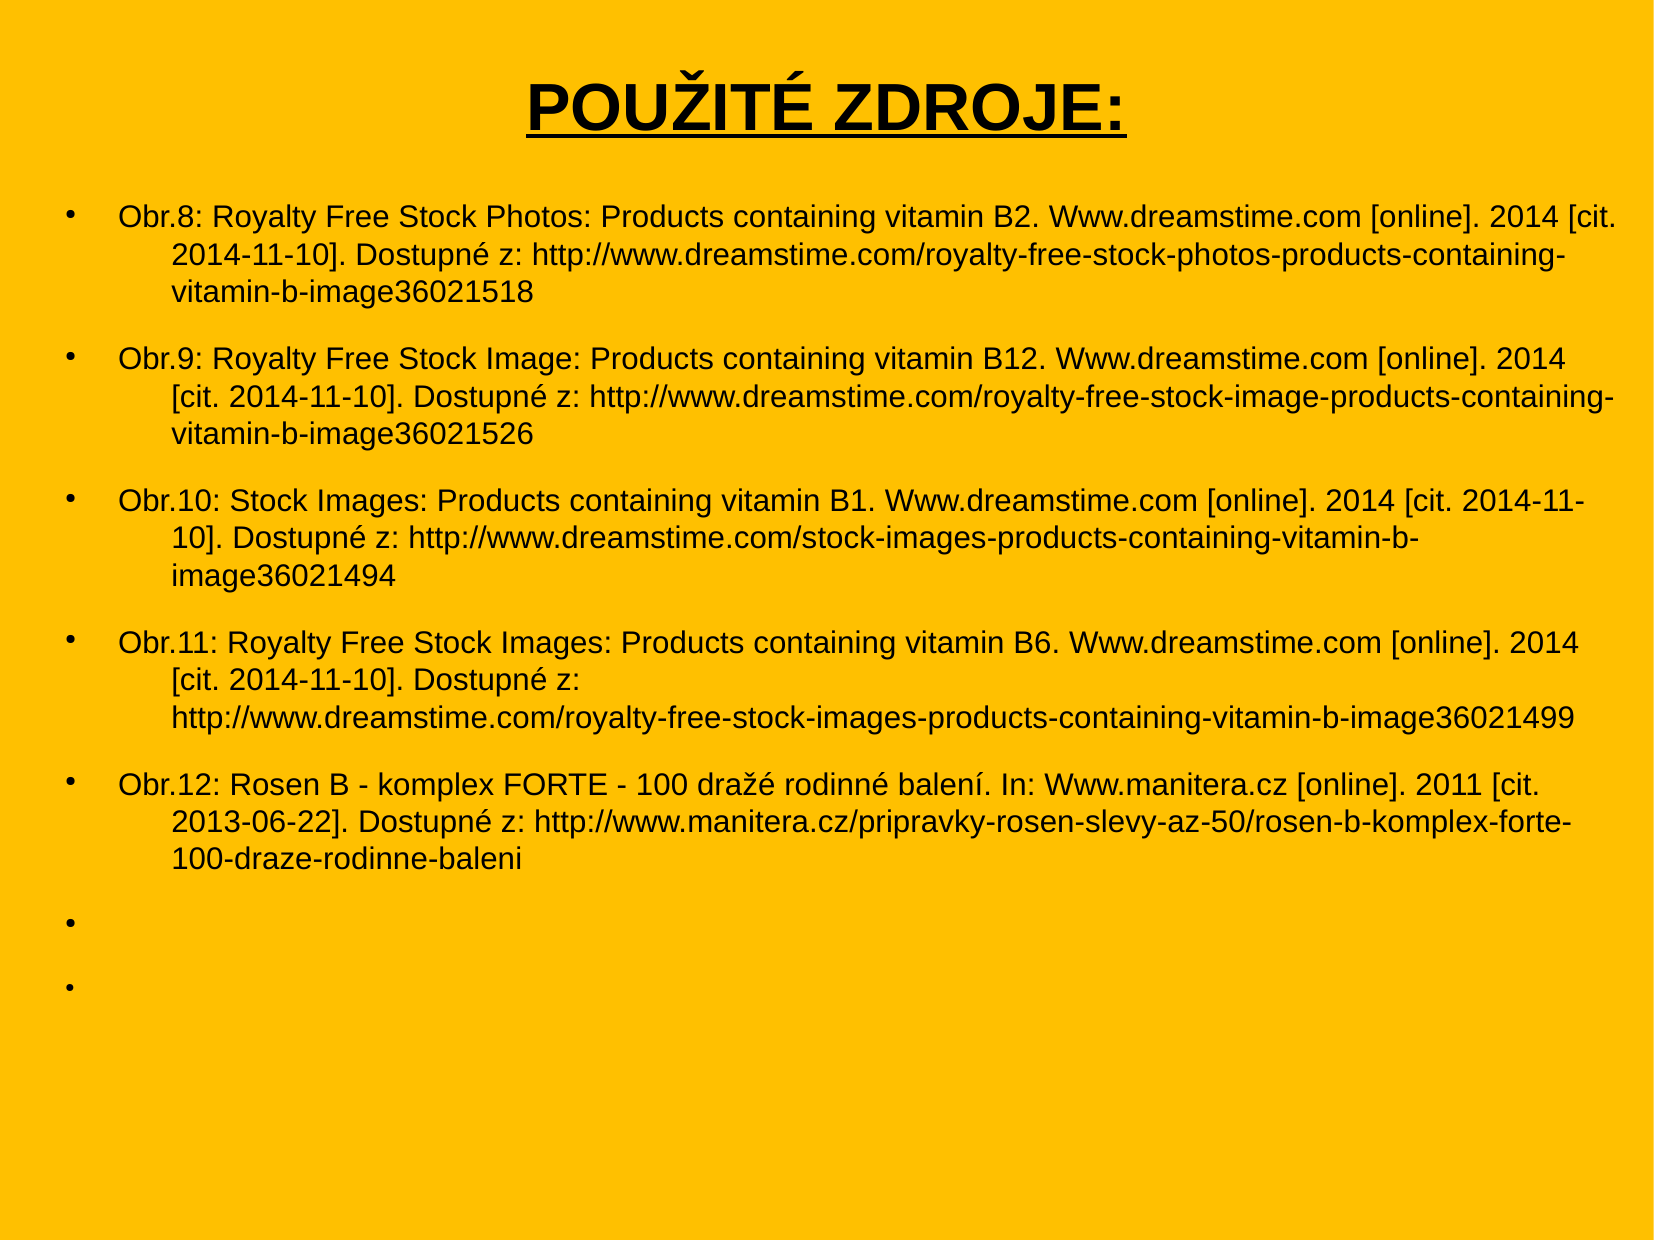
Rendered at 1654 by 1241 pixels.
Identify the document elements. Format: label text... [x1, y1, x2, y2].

title POUŽITÉ ZDROJE: [82, 0, 1571, 196]
list Obr.8: Royalty Free Stock Photos: Products containing vitamin B2. Www.dreamstime.com [online]. 2014 [cit. 2014-11-10]. Dostupné z: http://www.dreamstime.com/royalty-free-stock-photos-products-containing-vitamin-b-image36021518 Obr.9: Royalty Free Stock Image: Products containing vitamin B12. Www.dreamstime.com [online]. 2014 [cit. 2014-11-10]. Dostupné z: http://www.dreamstime.com/royalty-free-stock-image-products-containing-vitamin-b-image36021526 Obr.10: Stock Images: Products containing vitamin B1. Www.dreamstime.com [online]. 2014 [cit. 2014-11-10]. Dostupné z: http://www.dreamstime.com/stock-images-products-containing-vitamin-b-image36021494 Obr.11: Royalty Free Stock Images: Products containing vitamin B6. Www.dreamstime.com [online]. 2014 [cit. 2014-11-10]. Dostupné z: http://www.dreamstime.com/royalty-free-stock-images-products-containing-vitamin-b-image36021499 Obr.12: Rosen B - komplex FORTE - 100 dražé rodinné balení. In: Www.manitera.cz [online]. 2011 [cit. 2013-06-22]. Dostupné z: http://www.manitera.cz/pripravky-rosen-slevy-az-50/rosen-b-komplex-forte-100-draze-rodinne-baleni [29, 196, 1625, 925]
